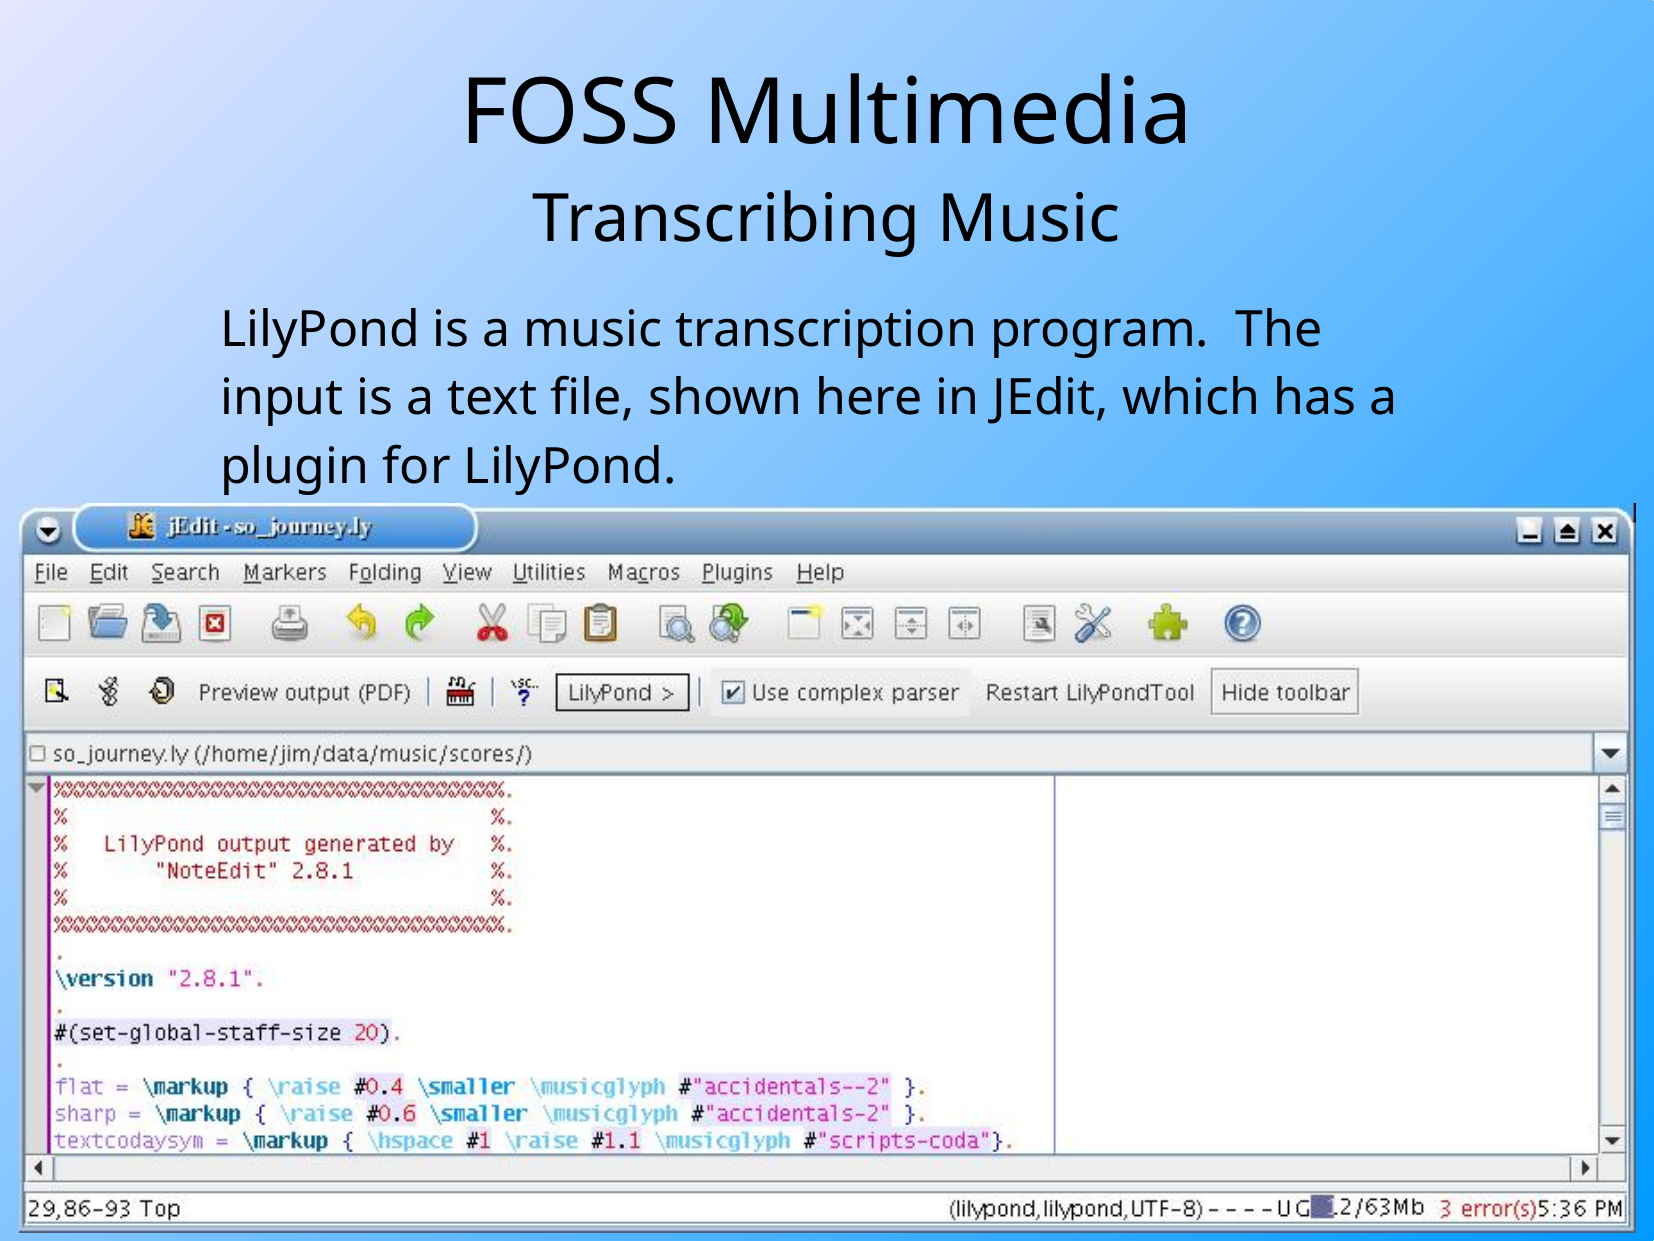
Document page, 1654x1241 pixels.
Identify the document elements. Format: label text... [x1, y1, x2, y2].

text_box LilyPond is a music transcription program. The input is a text file, shown here in JEdit, which has a plugin for LilyPond. [205, 285, 1456, 495]
title FOSS Multimedia Transcribing Music [82, 50, 1571, 256]
picture [19, 503, 1636, 1233]
